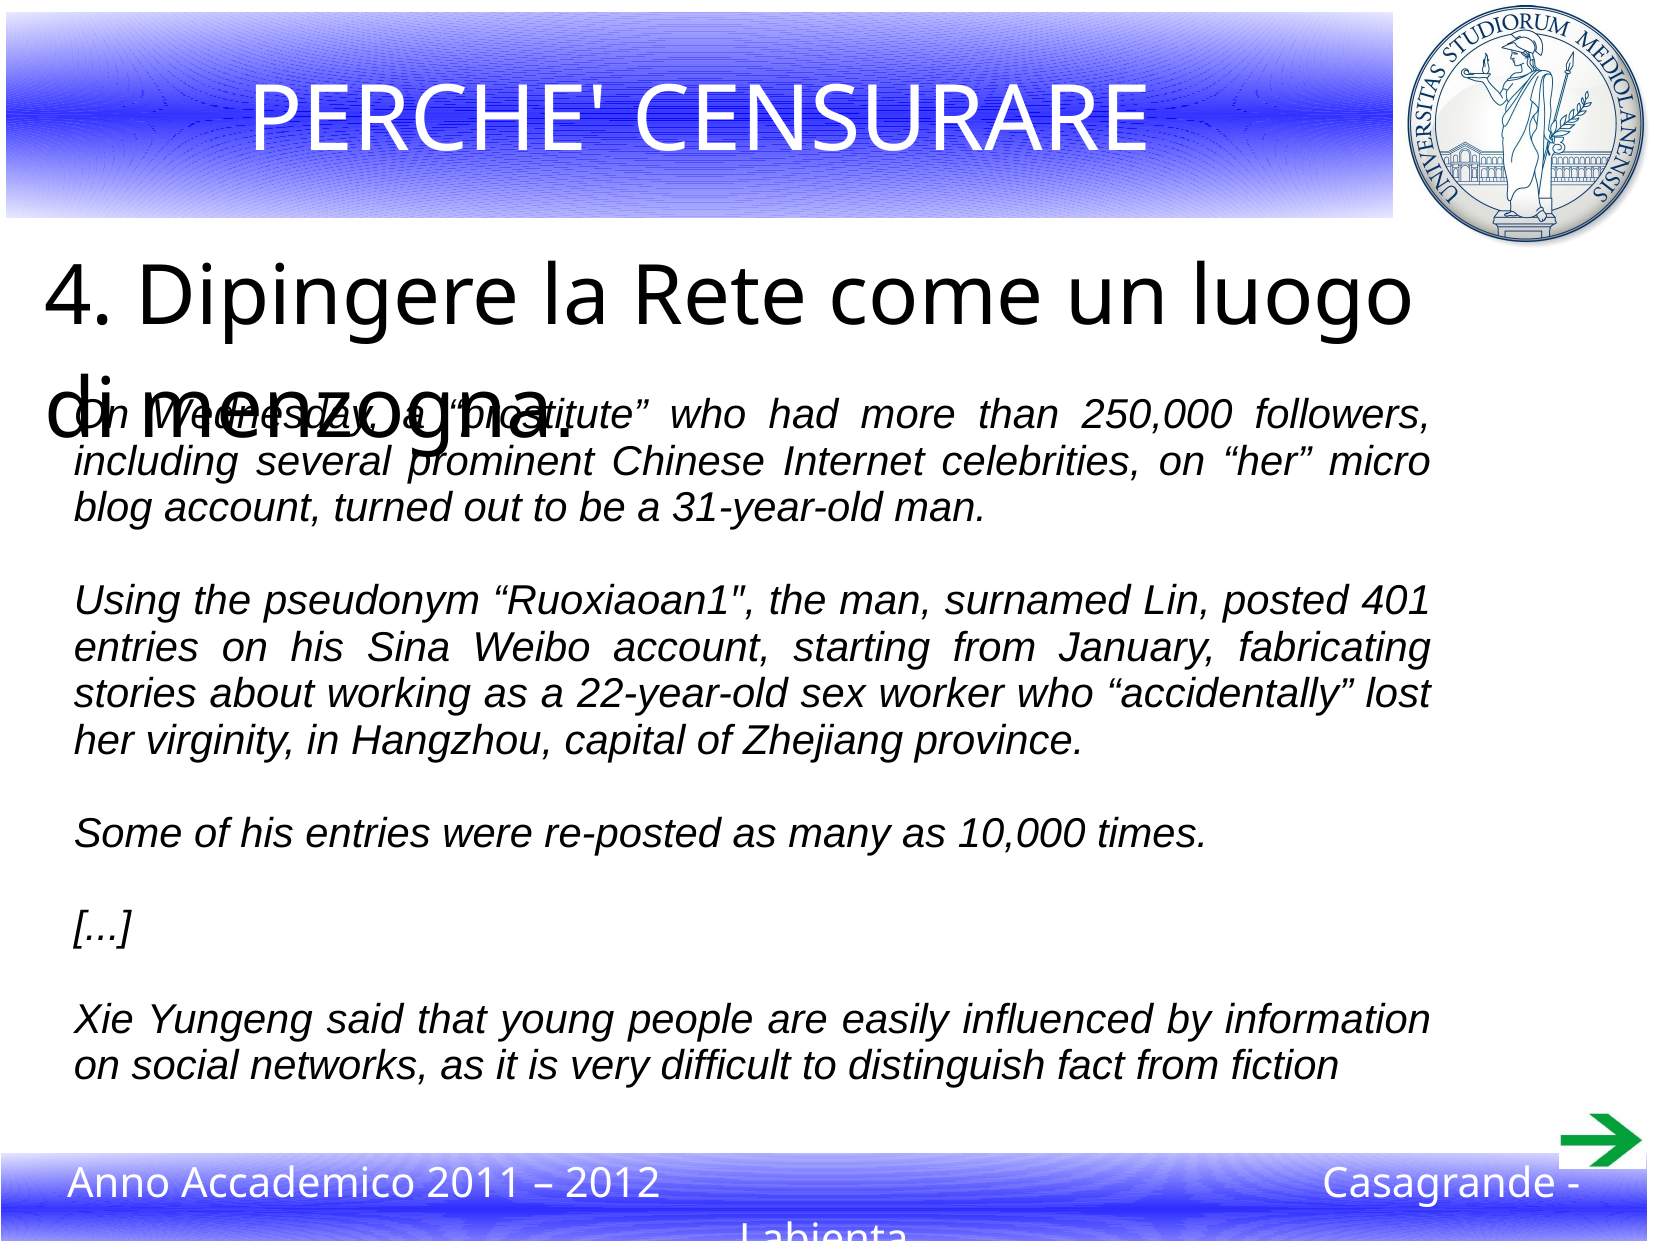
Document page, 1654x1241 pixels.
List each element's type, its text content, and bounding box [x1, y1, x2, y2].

text_box [34, 355, 89, 439]
picture [1559, 1110, 1646, 1170]
text_box 4. Dipingere la Rete come un luogo di menzogna. [29, 227, 1506, 355]
title PERCHE' CENSURARE [5, 11, 1394, 219]
picture [1405, 5, 1651, 250]
text_box On Wednesday, a “prostitute” who had more than 250,000 followers, including several prominent Chinese Internet celebrities, on “her” micro blog account, turned out to be a 31-year-old man. Using the pseudonym “Ruoxiaoan1″, the man, surnamed Lin, posted 401 entries on his Sina Weibo account, starting from January, fabricating stories about working as a 22-year-old sex worker who “accidentally” lost her virginity, in Hangzhou, capital of Zhejiang province. Some of his entries were re-posted as many as 10,000 times. [...] Xie Yungeng said that young people are easily influenced by information on social networks, as it is very difficult to distinguish fact from fiction [59, 383, 1447, 1096]
title Anno Accademico 2011 – 2012 Casagrande - Labienta [0, 1185, 1648, 1233]
